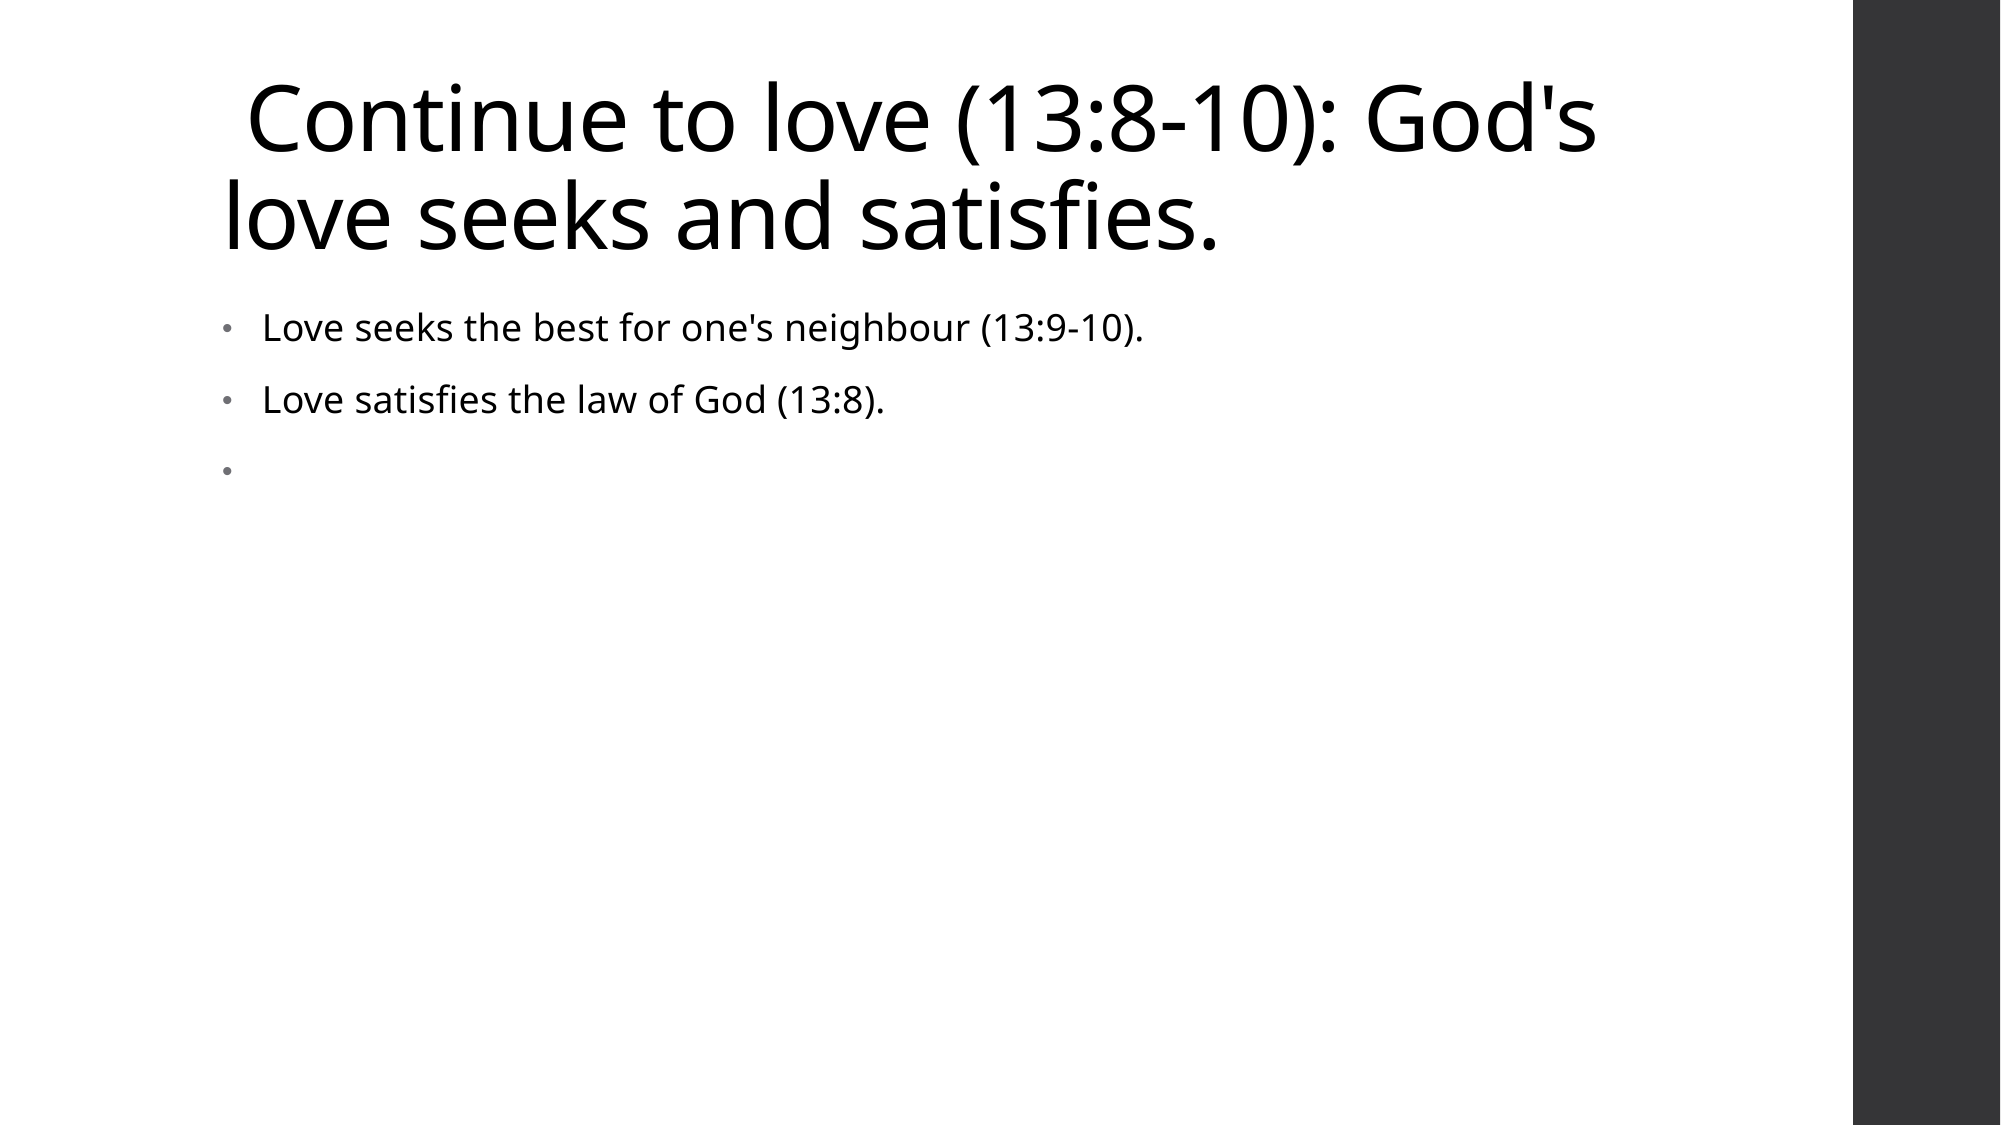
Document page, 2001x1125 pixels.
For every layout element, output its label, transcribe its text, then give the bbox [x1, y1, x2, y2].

list Love seeks the best for one's neighbour (13:9-10). Love satisfies the law of God (13:8). [206, 299, 1617, 1014]
title Continue to love (13:8-10): God's love seeks and satisfies. [206, 60, 1797, 278]
